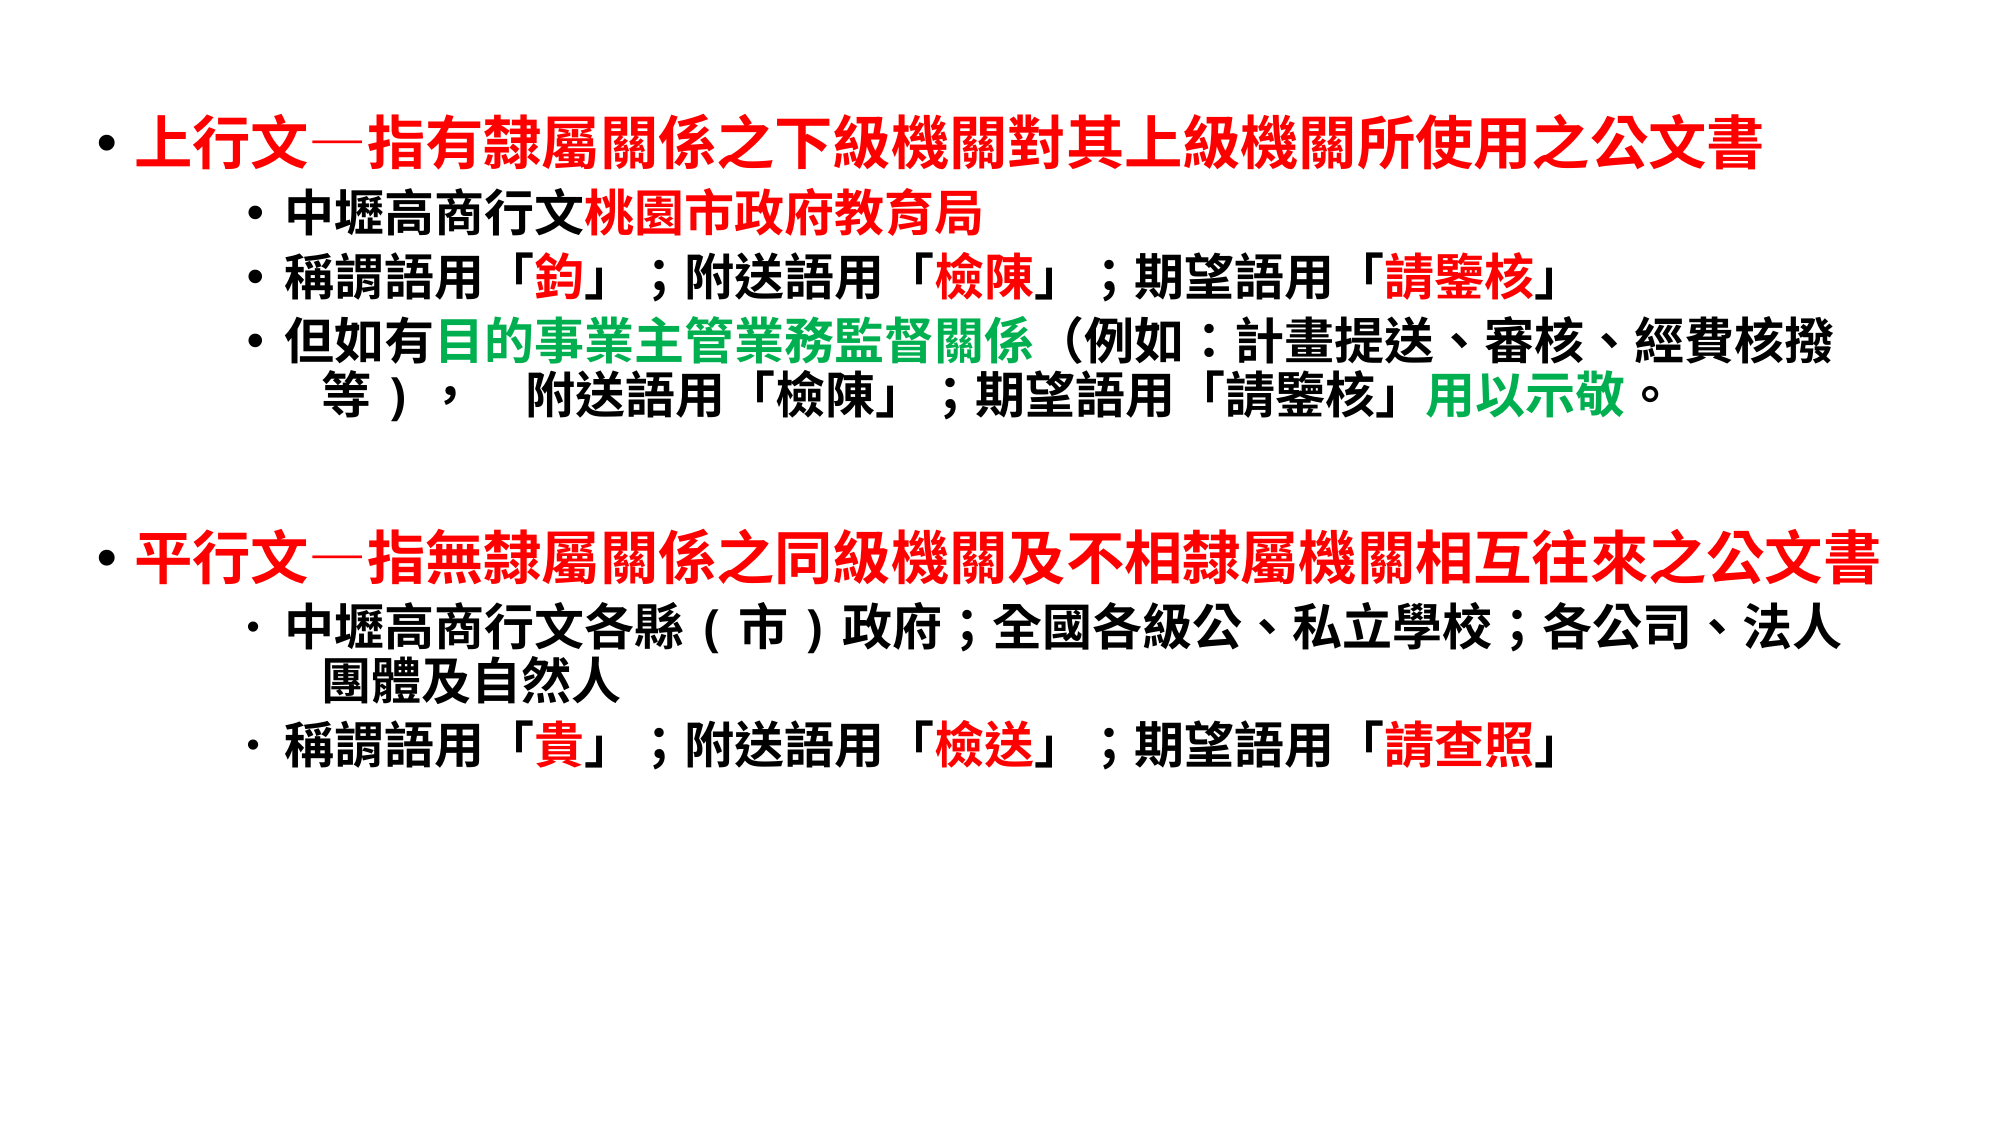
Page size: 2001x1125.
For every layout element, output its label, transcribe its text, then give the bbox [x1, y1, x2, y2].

list 上行文—指有隸屬關係之下級機關對其上級機關所使用之公文書 中壢高商行文桃園市政府教育局 稱謂語用「鈞」；附送語用「檢陳」；期望語用「請鑒核」 但如有目的事業主管業務監督關係（例如：計畫提送、審核、經費核撥等)， 附送語用「檢陳」；期望語用「請鑒核」用以示敬。 平行文—指無隸屬關係之同級機關及不相隸屬機關相互往來之公文書 中壢高商行文各縣(市)政府；全國各級公、私立學校；各公司、法人團體及自然人 稱謂語用「貴」；附送語用「檢送」；期望語用「請查照」 [81, 107, 1903, 1018]
